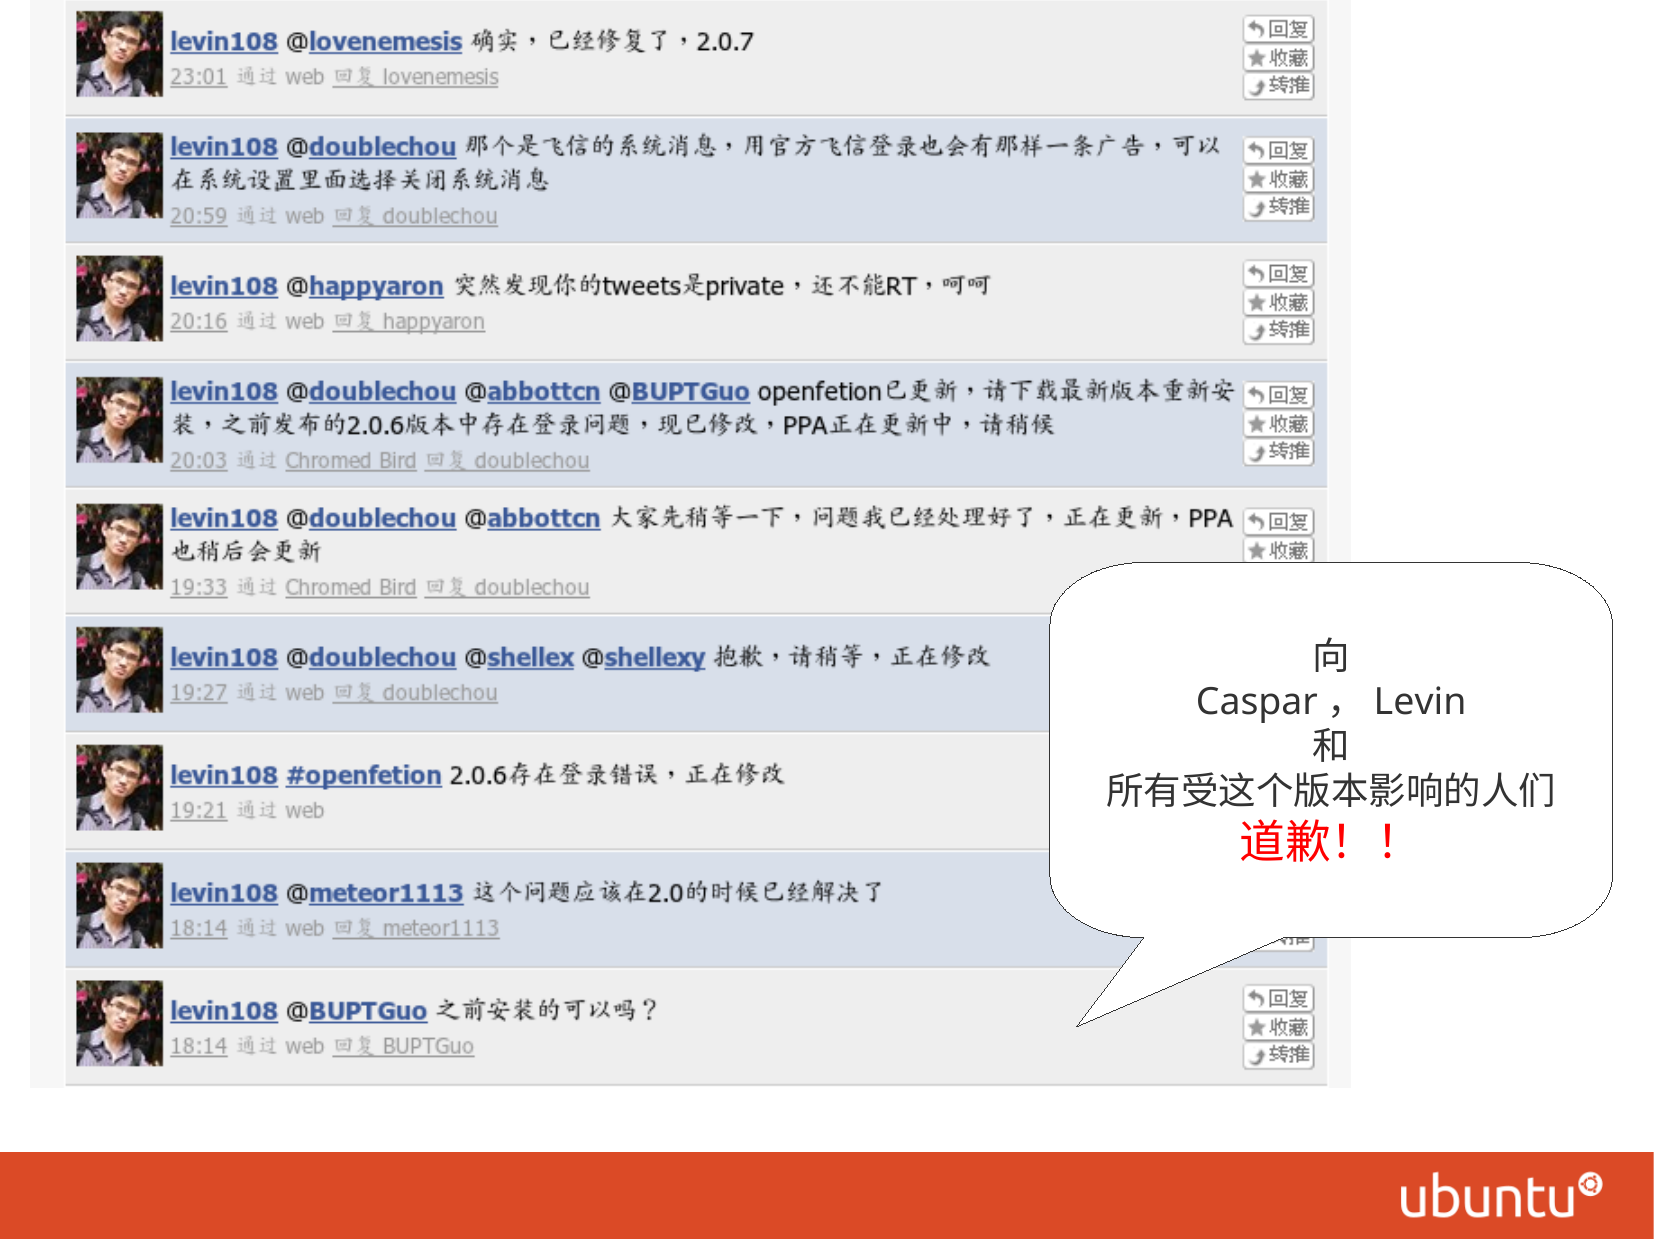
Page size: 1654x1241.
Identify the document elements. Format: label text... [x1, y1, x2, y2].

picture [0, 1152, 1654, 1239]
picture [30, 0, 1351, 1088]
text_box 向 Caspar，Levin 和 所有受这个版本影响的人们 道歉！！ [1049, 562, 1613, 1027]
